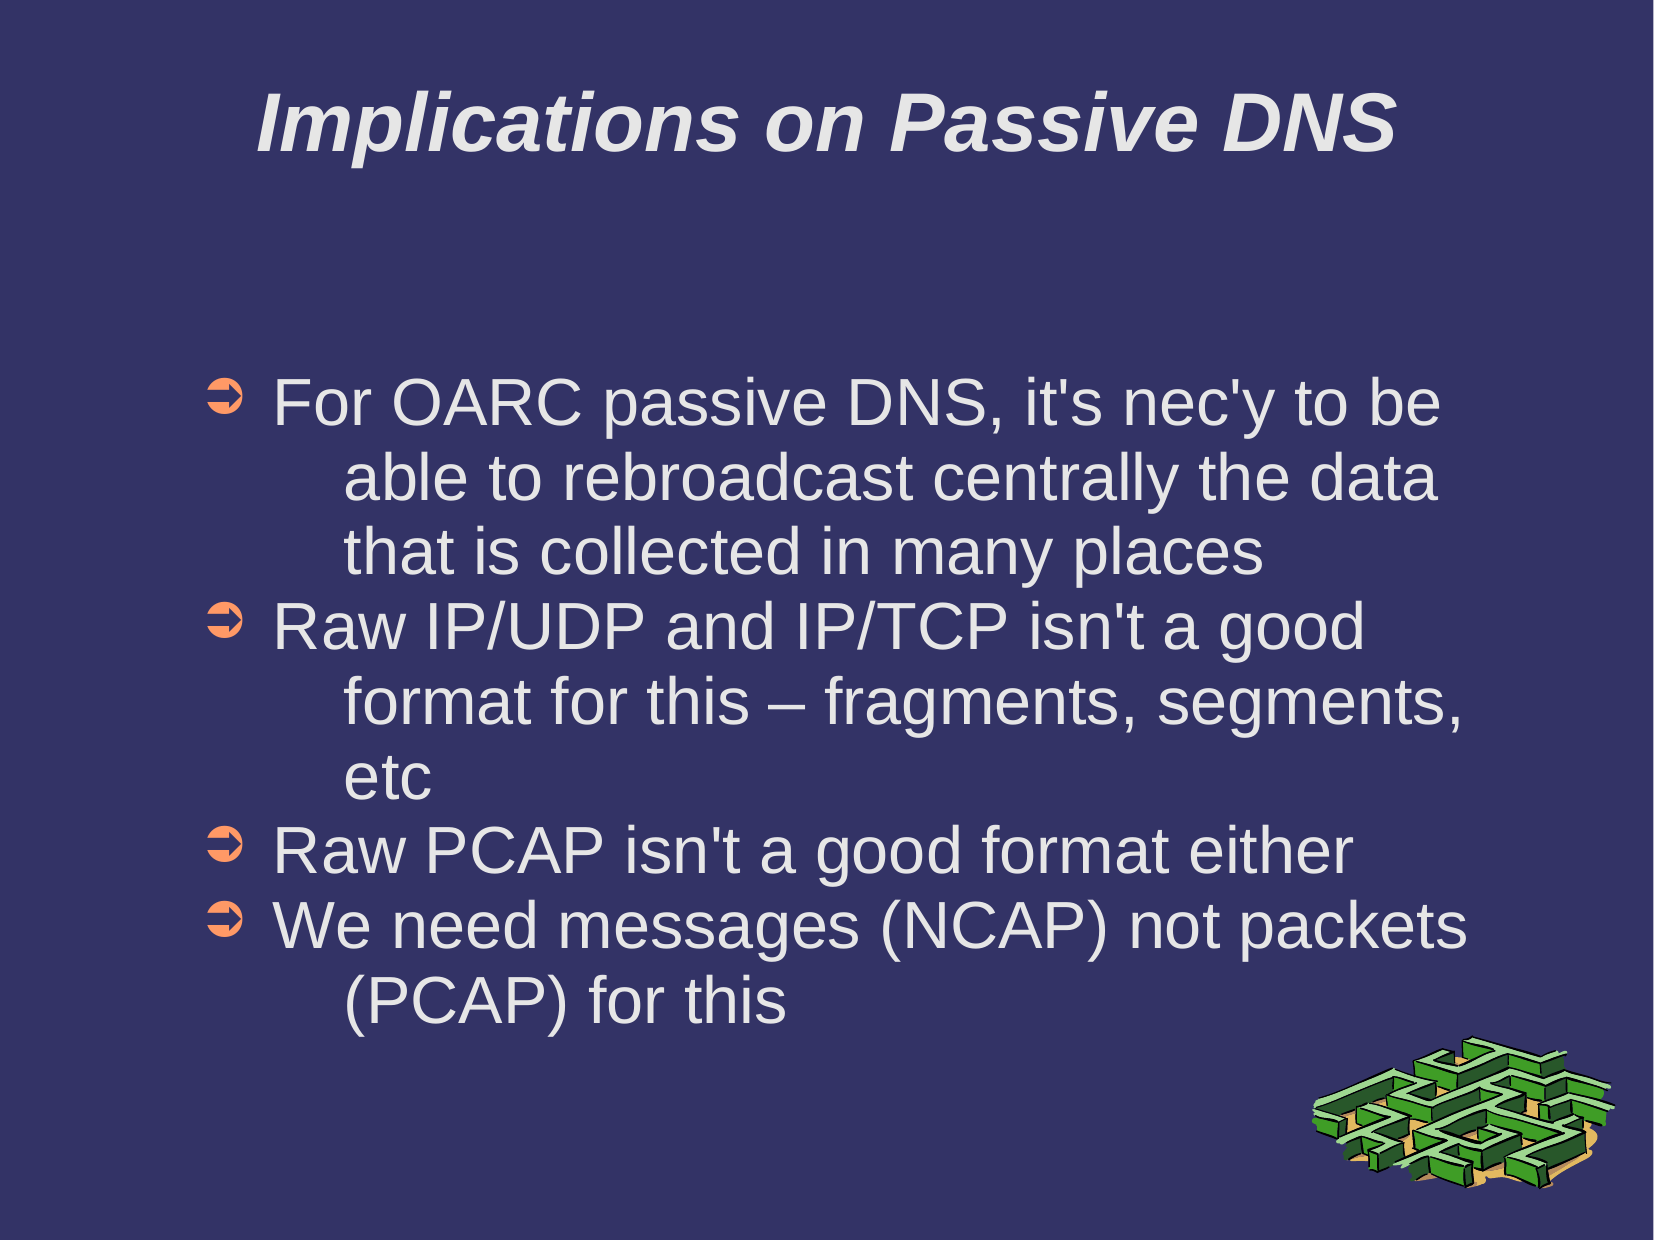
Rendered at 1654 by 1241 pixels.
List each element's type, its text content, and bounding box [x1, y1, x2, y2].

title Implications on Passive DNS [121, 19, 1534, 227]
list For OARC passive DNS, it's nec'y to be able to rebroadcast centrally the data that is collected in many places Raw IP/UDP and IP/TCP isn't a good format for this – fragments, segments, etc Raw PCAP isn't a good format either We need messages (NCAP) not packets (PCAP) for this [178, 364, 1570, 1147]
